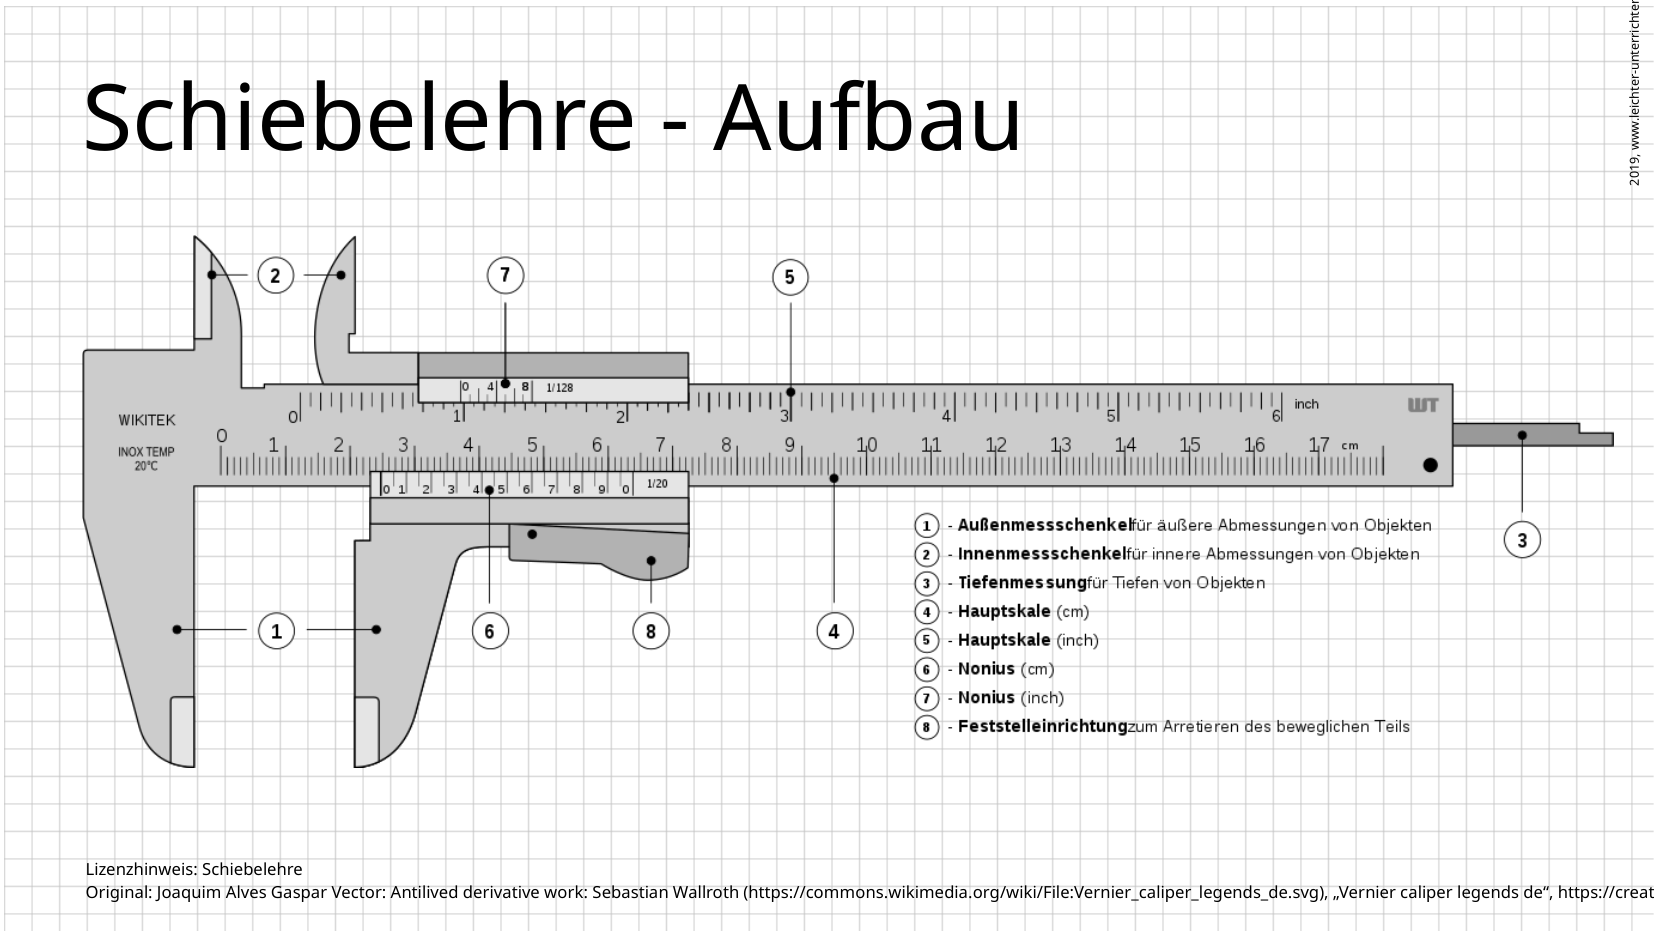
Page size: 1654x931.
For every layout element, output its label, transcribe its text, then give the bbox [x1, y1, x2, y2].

title Schiebelehre - Aufbau [82, 37, 1571, 193]
text_box Lizenzhinweis: Schiebelehre Original: Joaquim Alves Gaspar Vector: Antilived derivative work: Sebastian Wallroth (https://commons.wikimedia.org/wiki/File:Vernier_caliper_legends_de.svg), „Vernier caliper legends de“, https://creativecommons.org/licenses/by-sa/3.0/legalcode [70, 850, 1634, 911]
picture [82, 235, 1614, 768]
